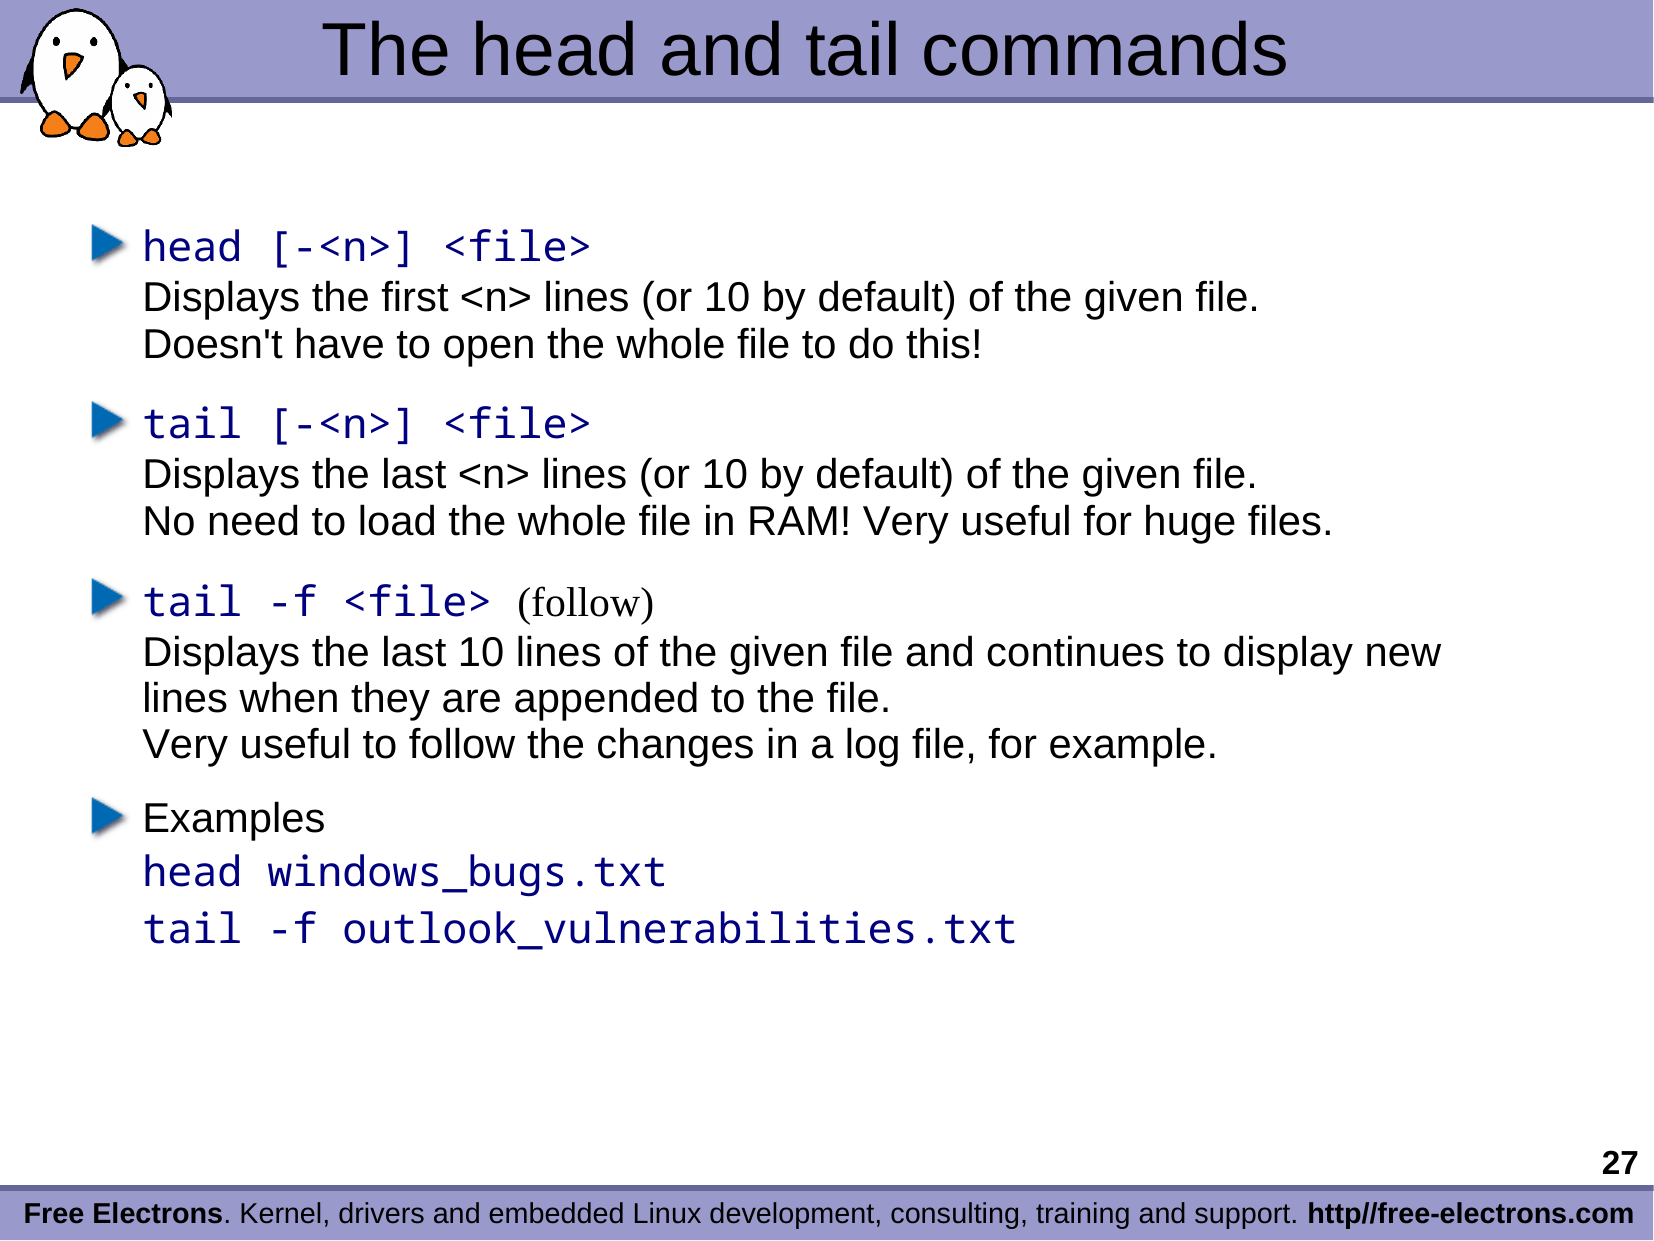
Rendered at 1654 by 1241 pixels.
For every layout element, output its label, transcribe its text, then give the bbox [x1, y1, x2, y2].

title The head and tail commands [60, 0, 1551, 100]
list head [-<n>] <file> Displays the first <n> lines (or 10 by default) of the given file. Doesn't have to open the whole file to do this! tail [-<n>] <file> Displays the last <n> lines (or 10 by default) of the given file. No need to load the whole file in RAM! Very useful for huge files. tail -f <file> (follow) Displays the last 10 lines of the given file and continues to display new lines when they are appended to the file. Very useful to follow the changes in a log file, for example. Examples head windows_bugs.txt tail -f outlook_vulnerabilities.txt [71, 217, 1489, 1089]
picture [20, 8, 172, 147]
